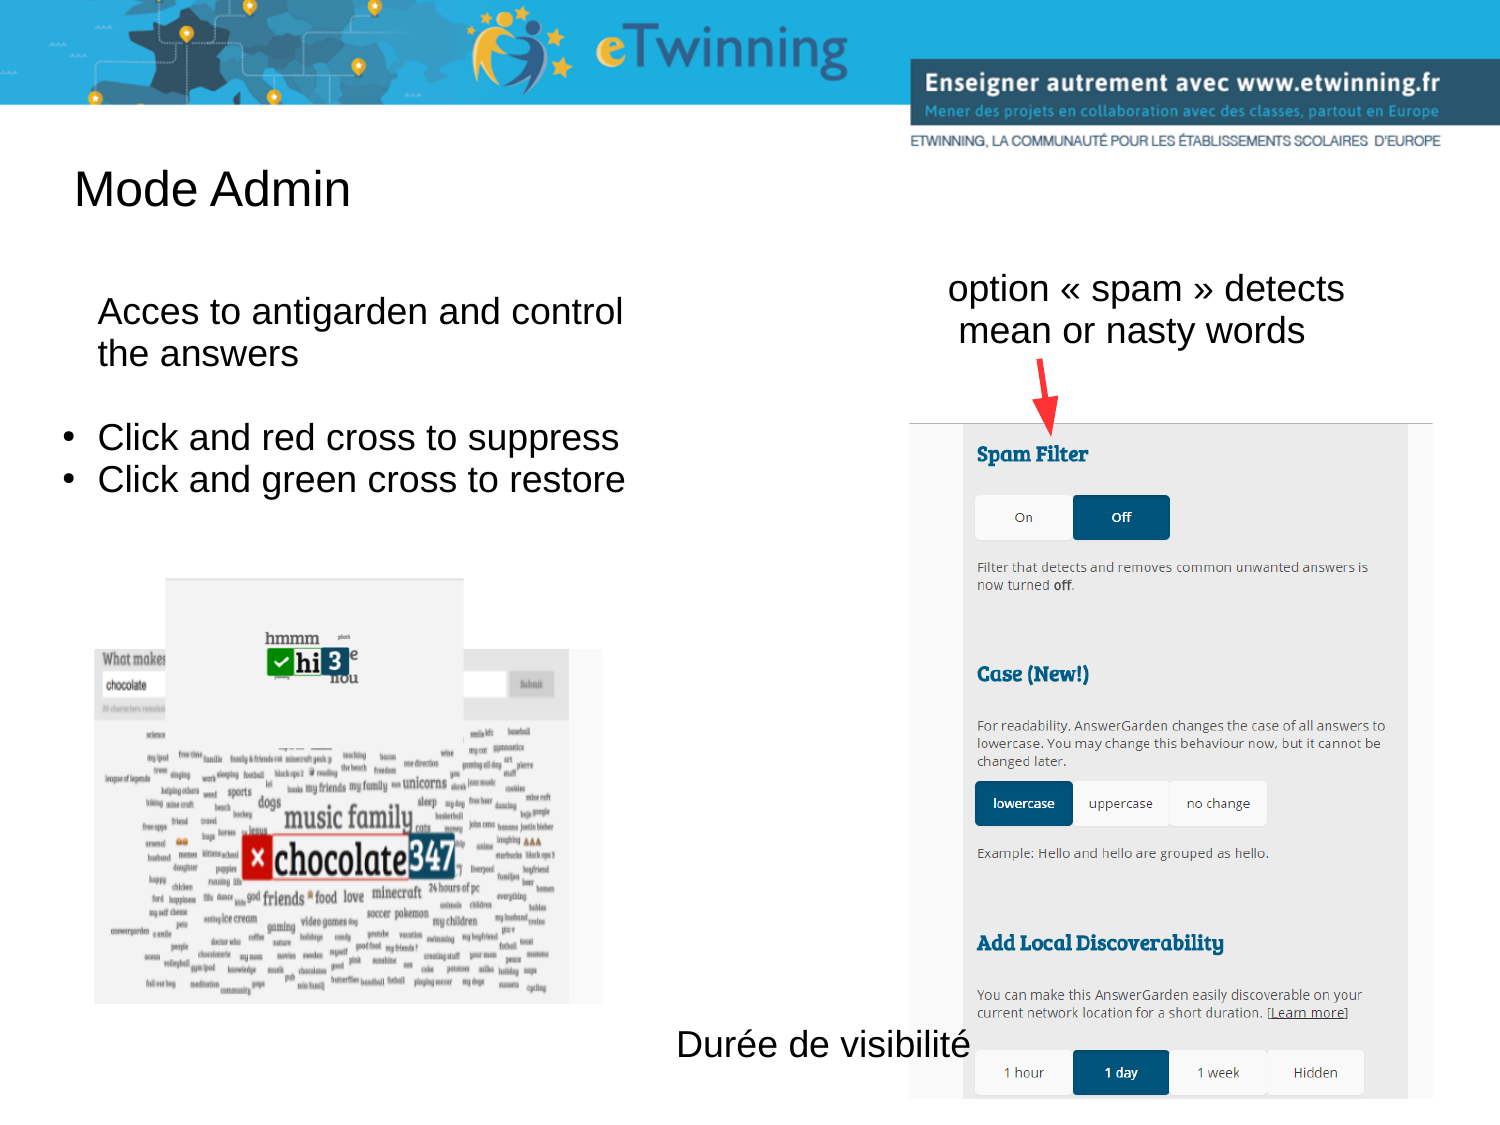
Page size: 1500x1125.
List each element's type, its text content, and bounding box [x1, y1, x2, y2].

text_box option « spam » detects mean or nasty words [933, 259, 1401, 359]
text_box Mode Admin [59, 153, 367, 280]
text_box Durée de visibilité [661, 1015, 987, 1073]
picture [0, 0, 1500, 154]
picture [909, 423, 1433, 1099]
text_box Acces to antigarden and control the answers Click and red cross to suppress Click and green cross to restore [47, 283, 644, 635]
picture [94, 578, 603, 1004]
